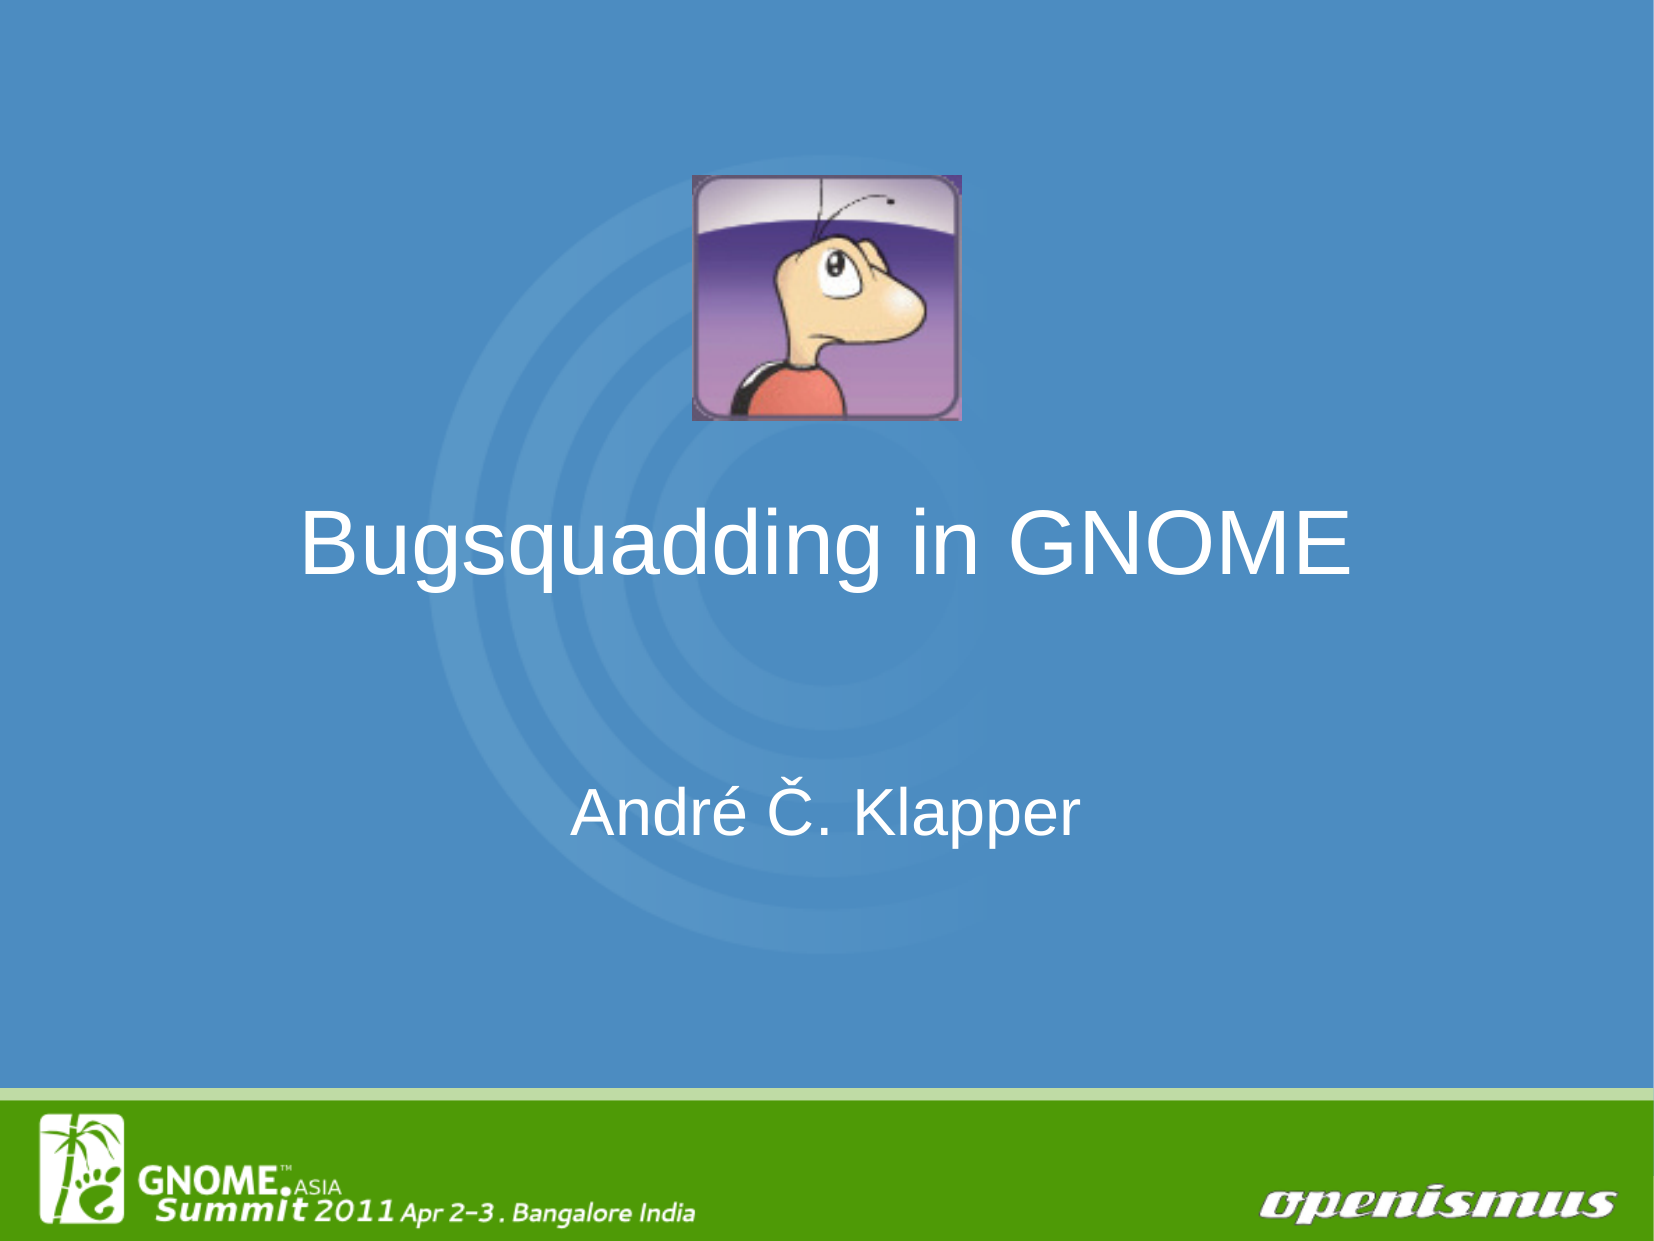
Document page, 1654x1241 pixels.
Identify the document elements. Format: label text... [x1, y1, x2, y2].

title Bugsquadding in GNOME [82, 439, 1571, 647]
picture [0, 0, 1654, 1241]
subtitle André Č. Klapper [95, 756, 1558, 869]
